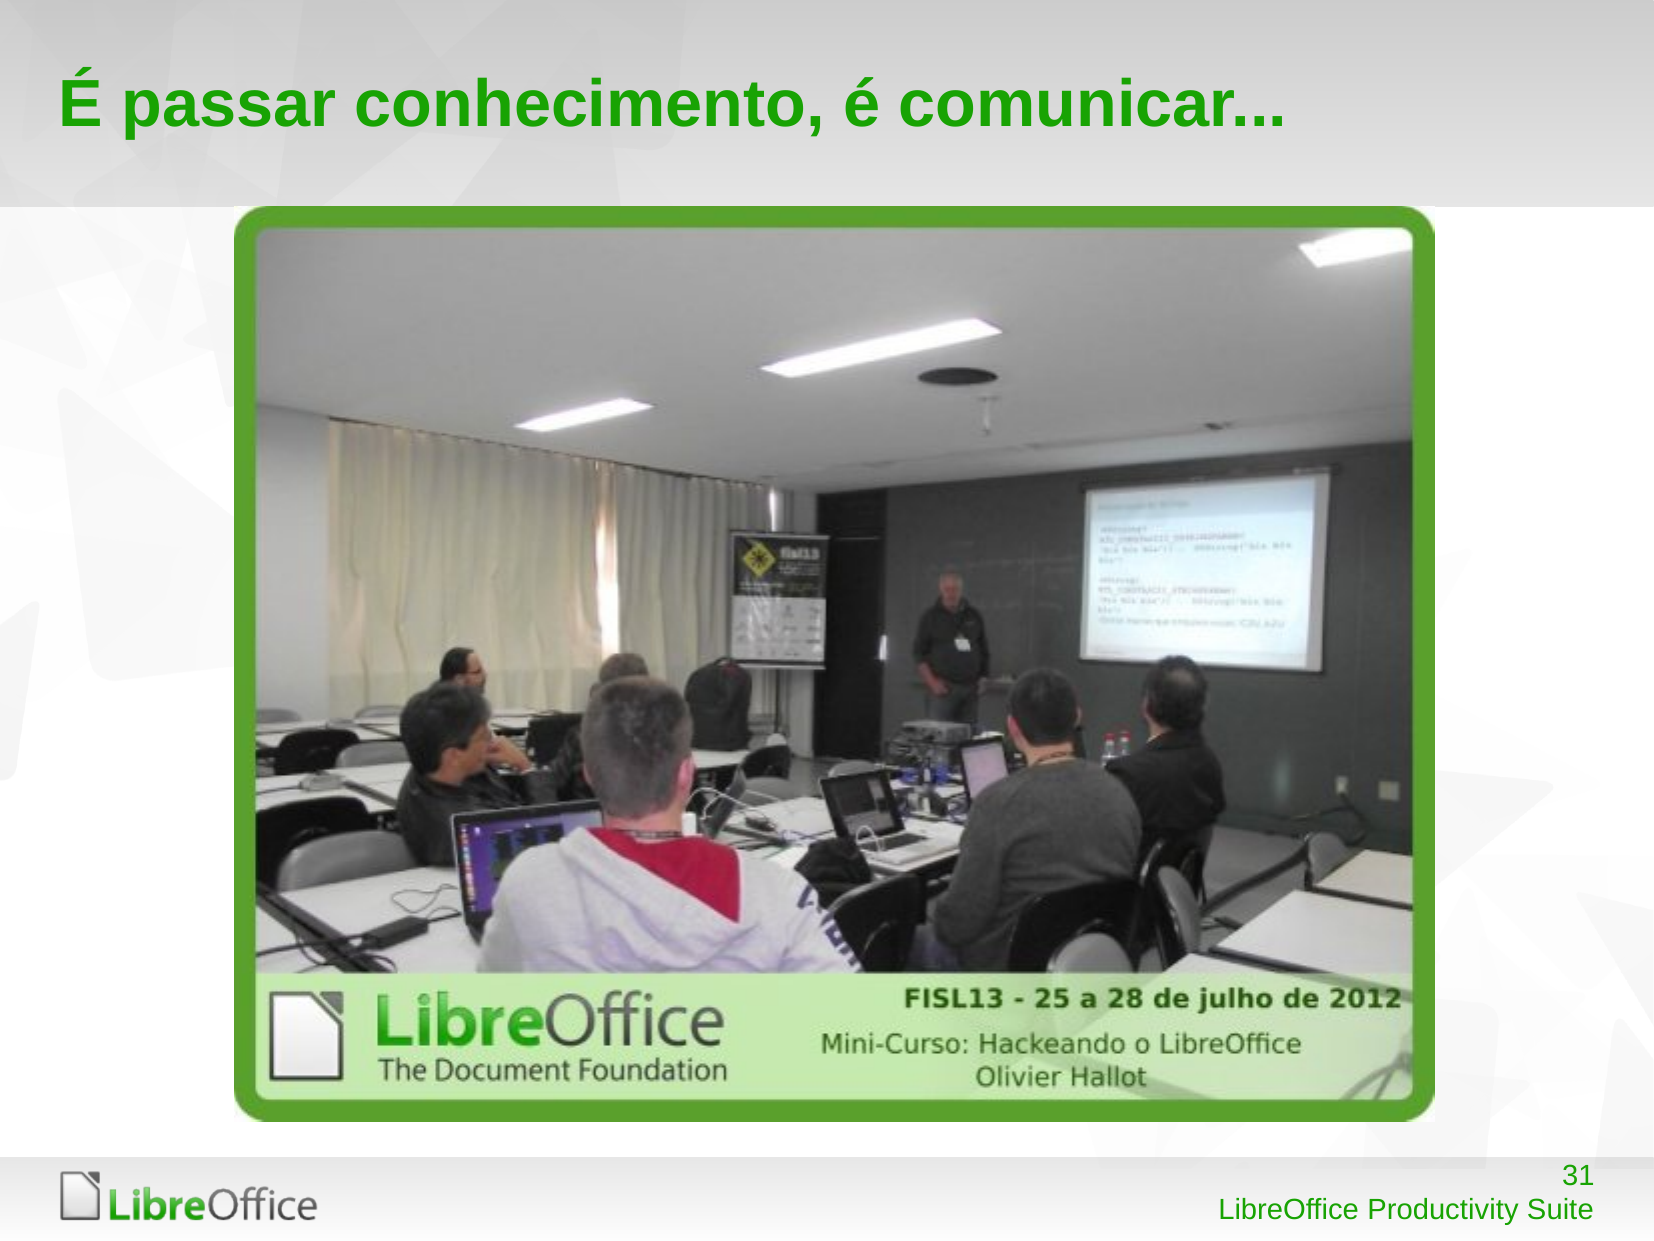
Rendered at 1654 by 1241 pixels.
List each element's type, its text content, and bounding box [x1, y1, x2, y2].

picture [41, 1152, 337, 1240]
title É passar conhecimento, é comunicar... [59, 29, 1595, 178]
picture [0, 0, 1654, 1169]
